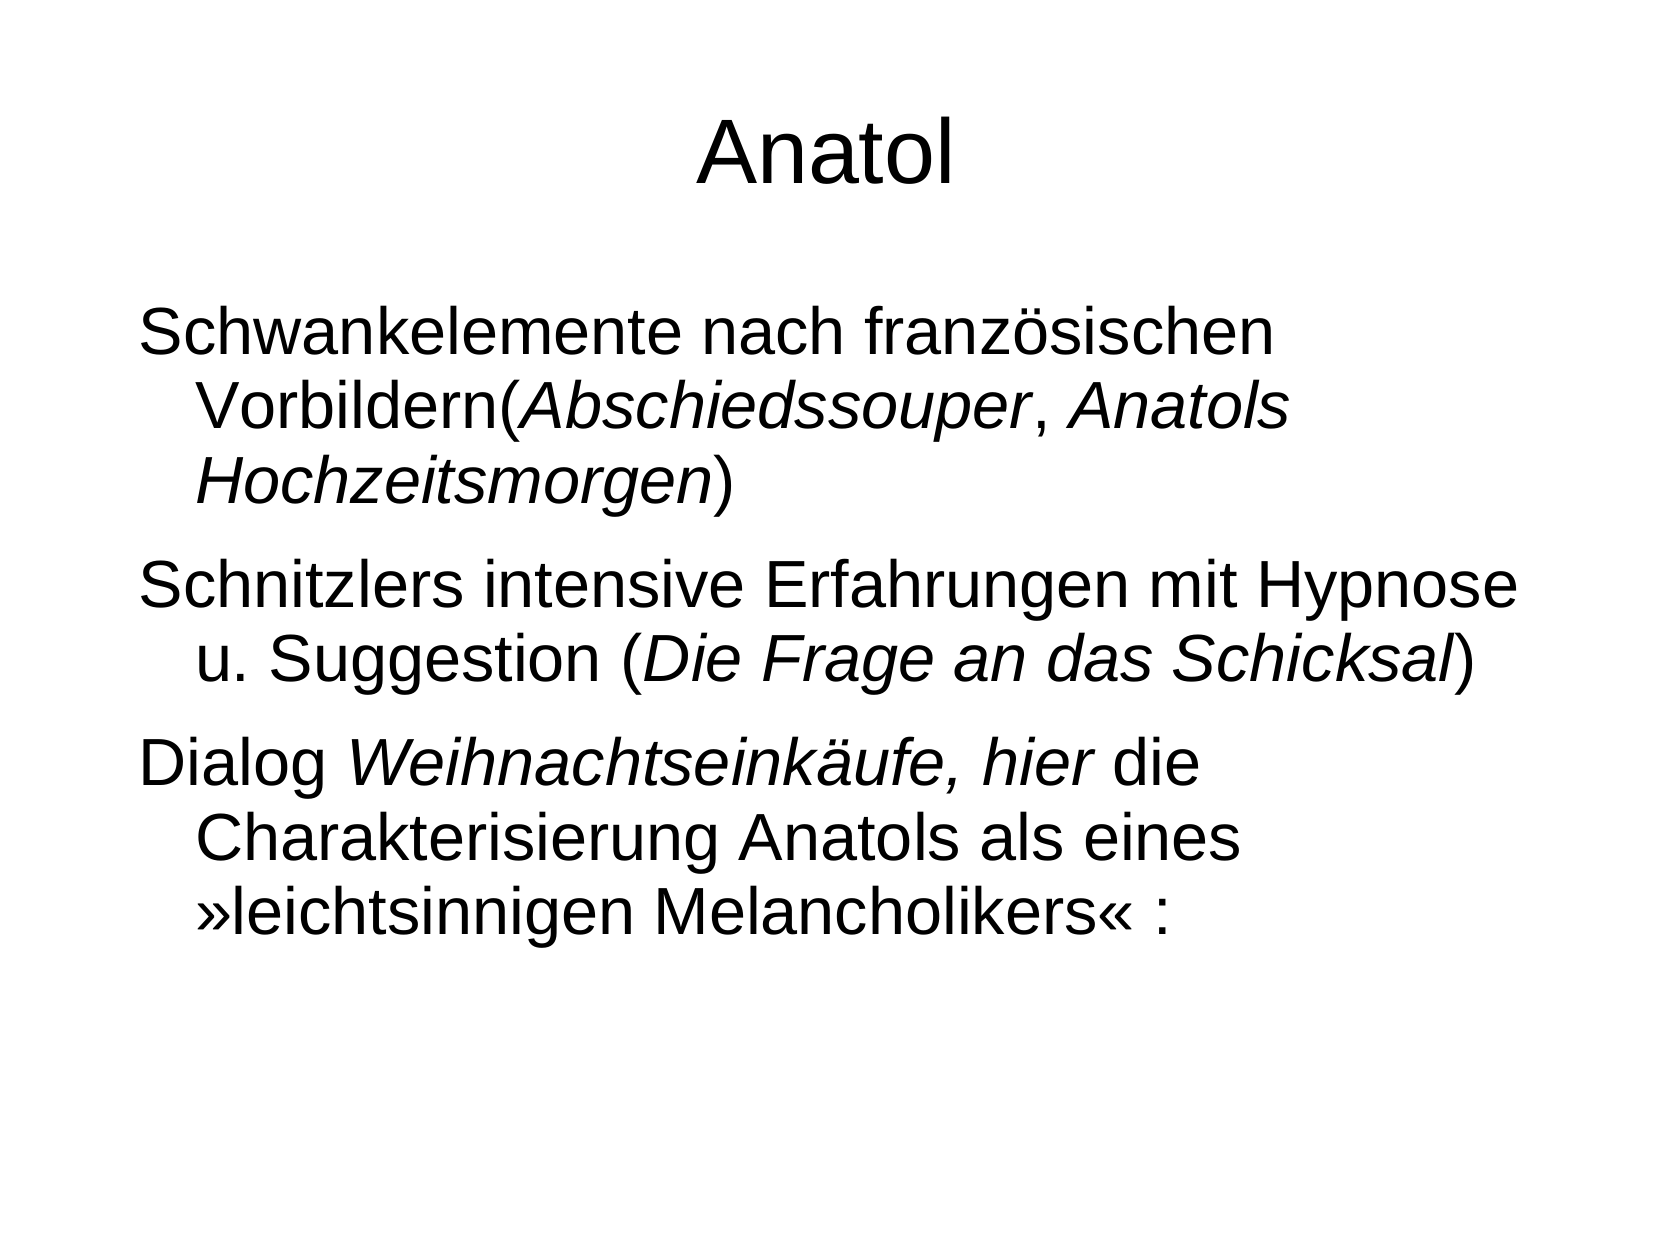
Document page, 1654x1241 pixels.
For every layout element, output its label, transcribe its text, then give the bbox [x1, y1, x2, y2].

title Anatol [82, 49, 1571, 256]
list Schwankelemente nach französischen Vorbildern(Abschiedssouper, Anatols Hochzeitsmorgen) Schnitzlers intensive Erfahrungen mit Hypnose u. Suggestion (Die Frage an das Schicksal) Dialog Weihnachtseinkäufe, hier die Charakterisierung Anatols als eines »leichtsinnigen Melancholikers« : [82, 290, 1571, 1108]
